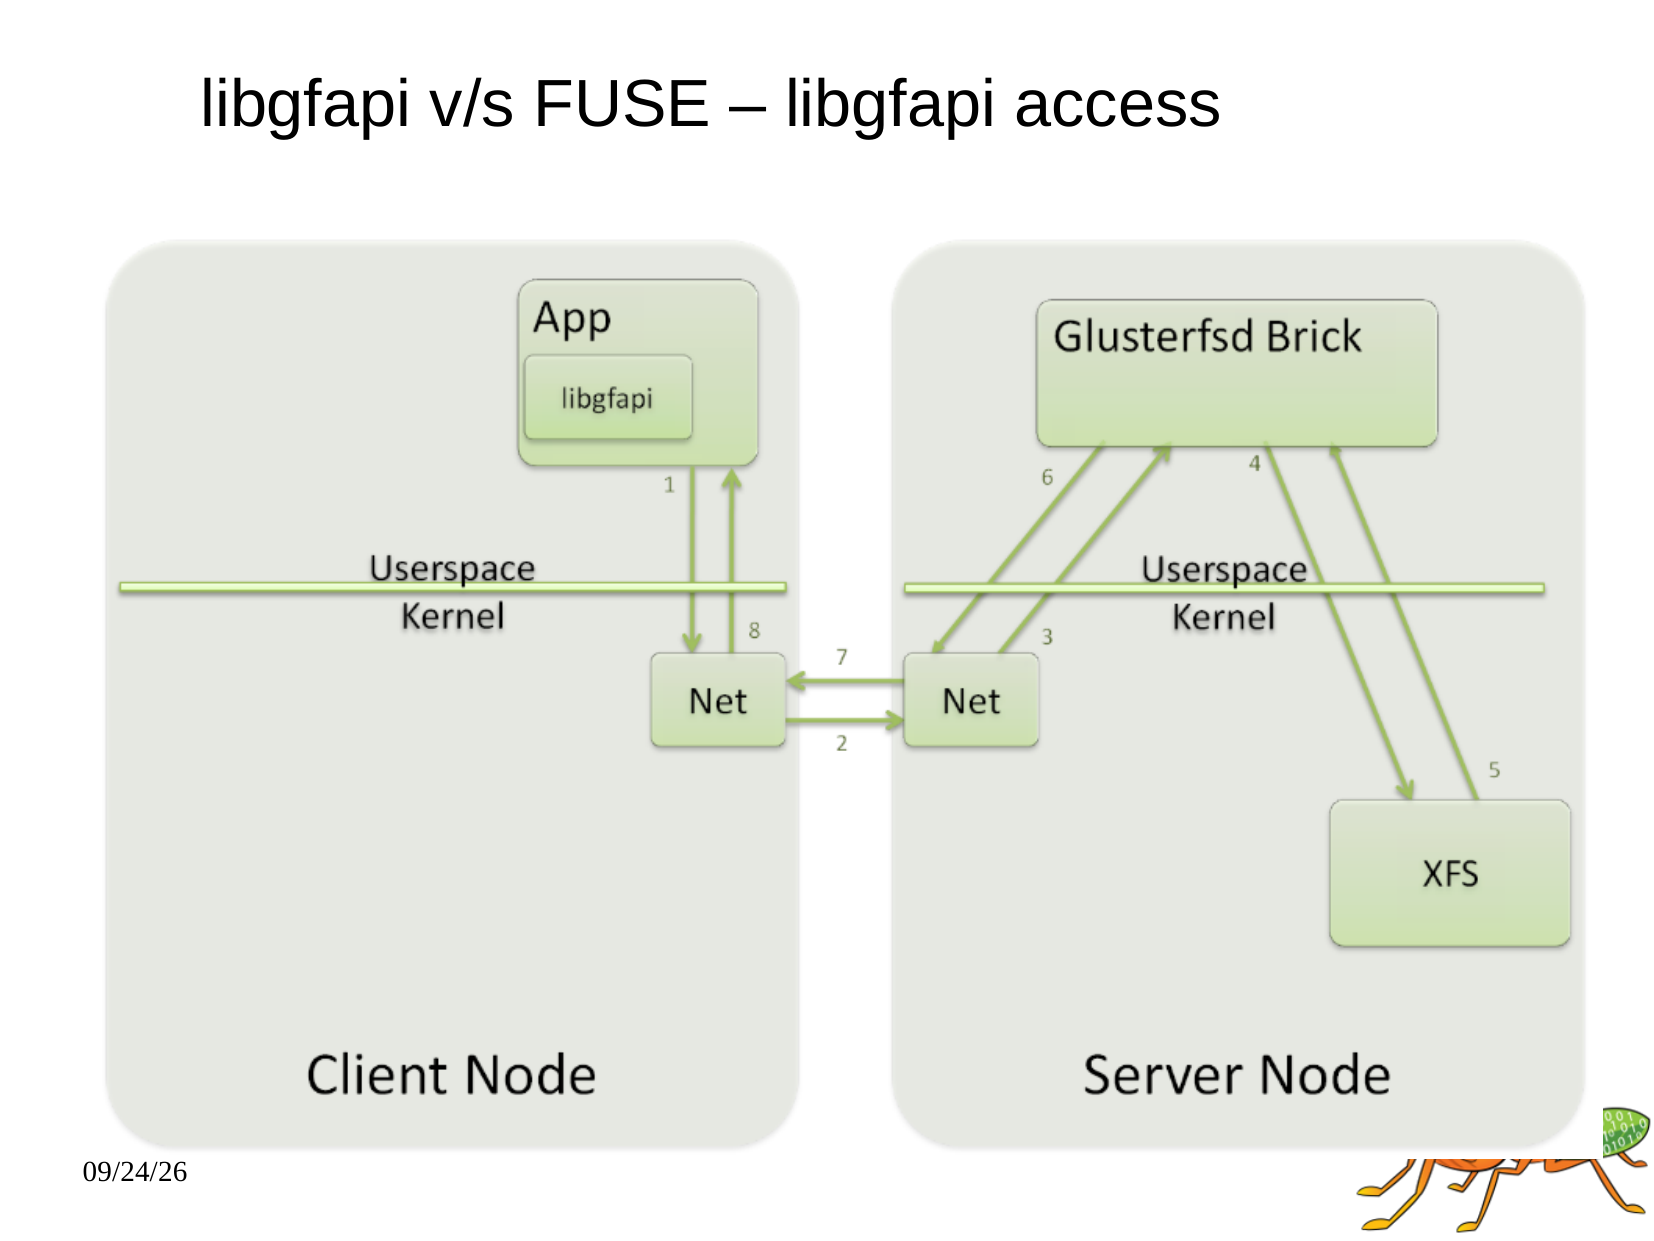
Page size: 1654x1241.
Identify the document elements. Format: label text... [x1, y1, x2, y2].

text_box libgfapi v/s FUSE – libgfapi access [76, 59, 1347, 149]
picture [87, 232, 1654, 1235]
